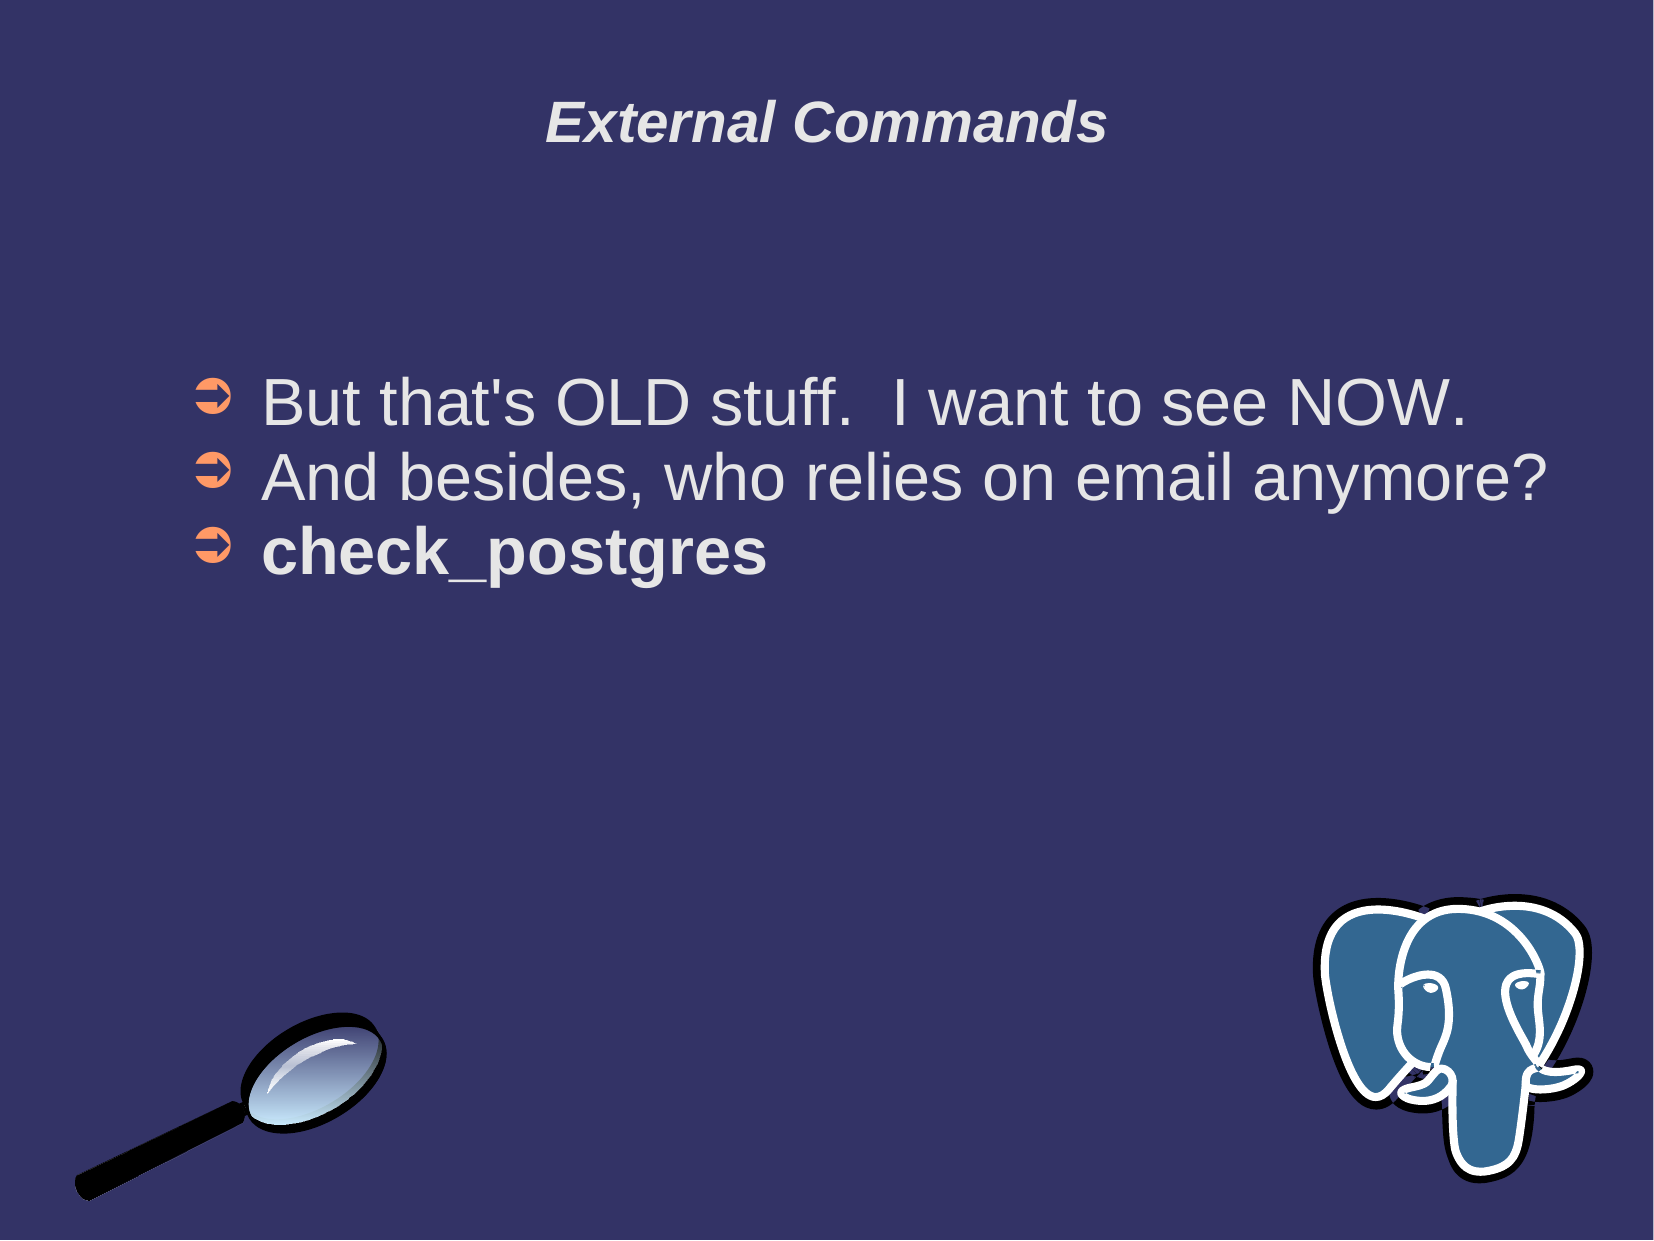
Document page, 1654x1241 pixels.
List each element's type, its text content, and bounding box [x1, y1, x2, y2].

title External Commands [121, 19, 1534, 227]
list But that's OLD stuff. I want to see NOW. And besides, who relies on email anymore? check_postgres [178, 364, 1570, 1184]
